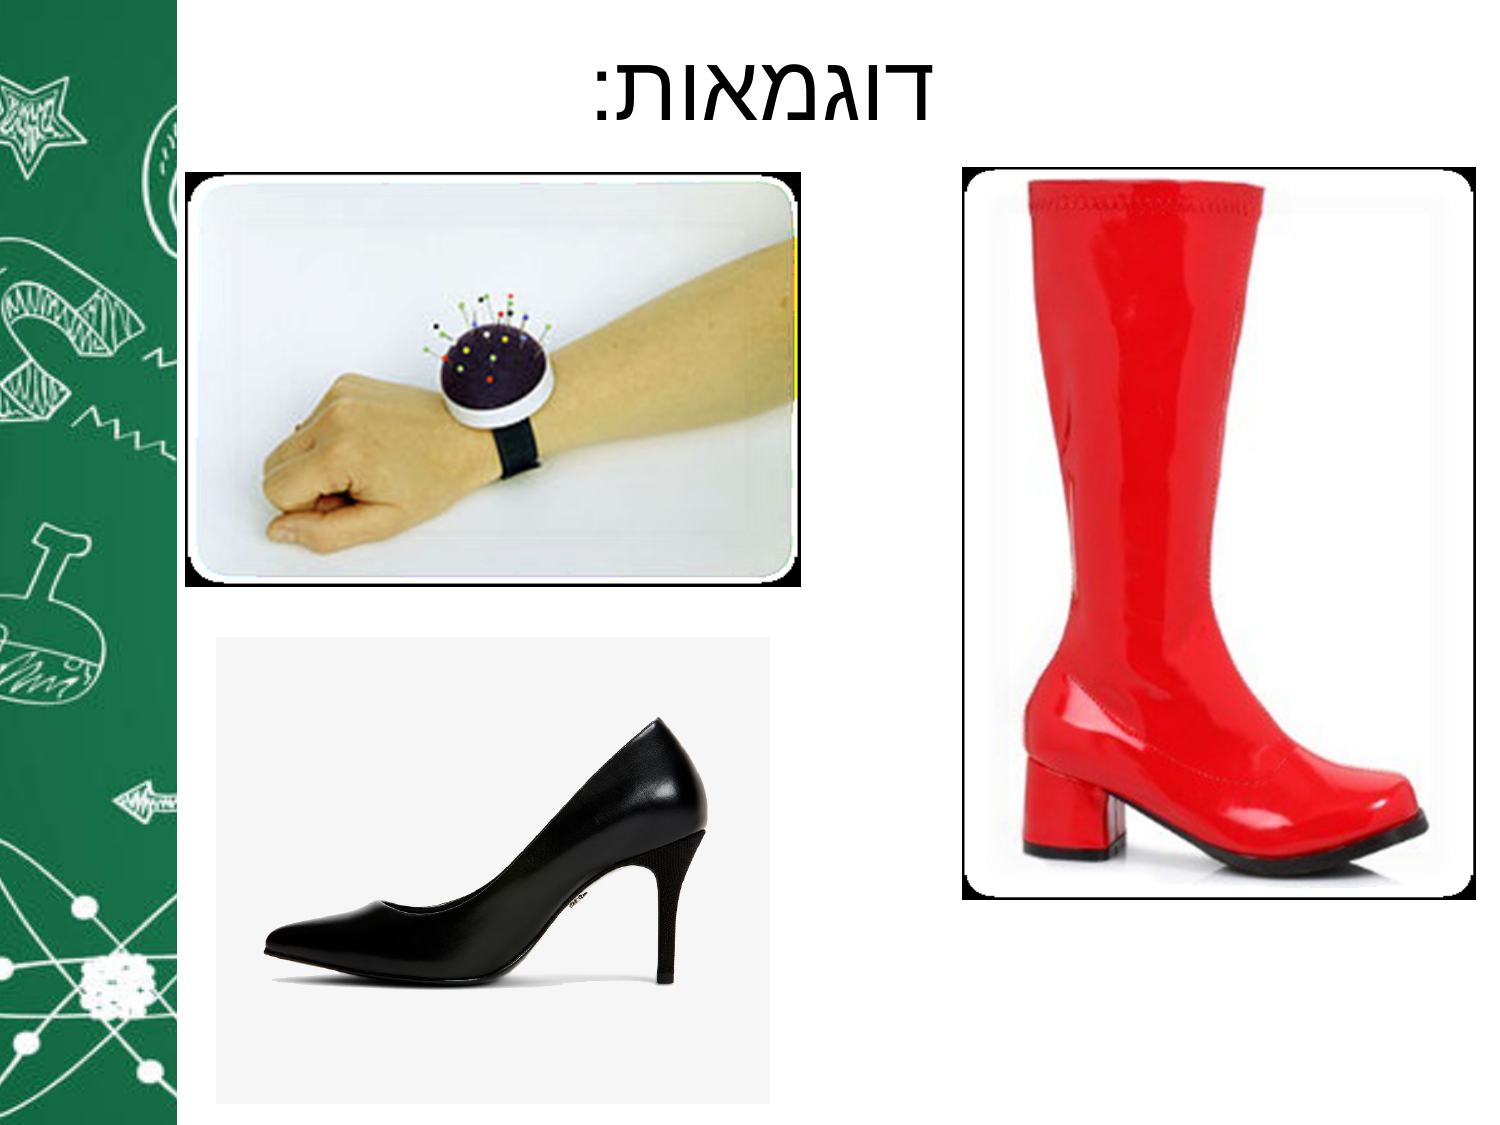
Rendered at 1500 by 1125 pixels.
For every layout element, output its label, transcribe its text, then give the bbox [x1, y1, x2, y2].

title דוגמאות: [177, 21, 1425, 173]
picture [185, 172, 801, 587]
picture [962, 167, 1476, 901]
picture [0, 0, 177, 1125]
picture [216, 637, 770, 1104]
